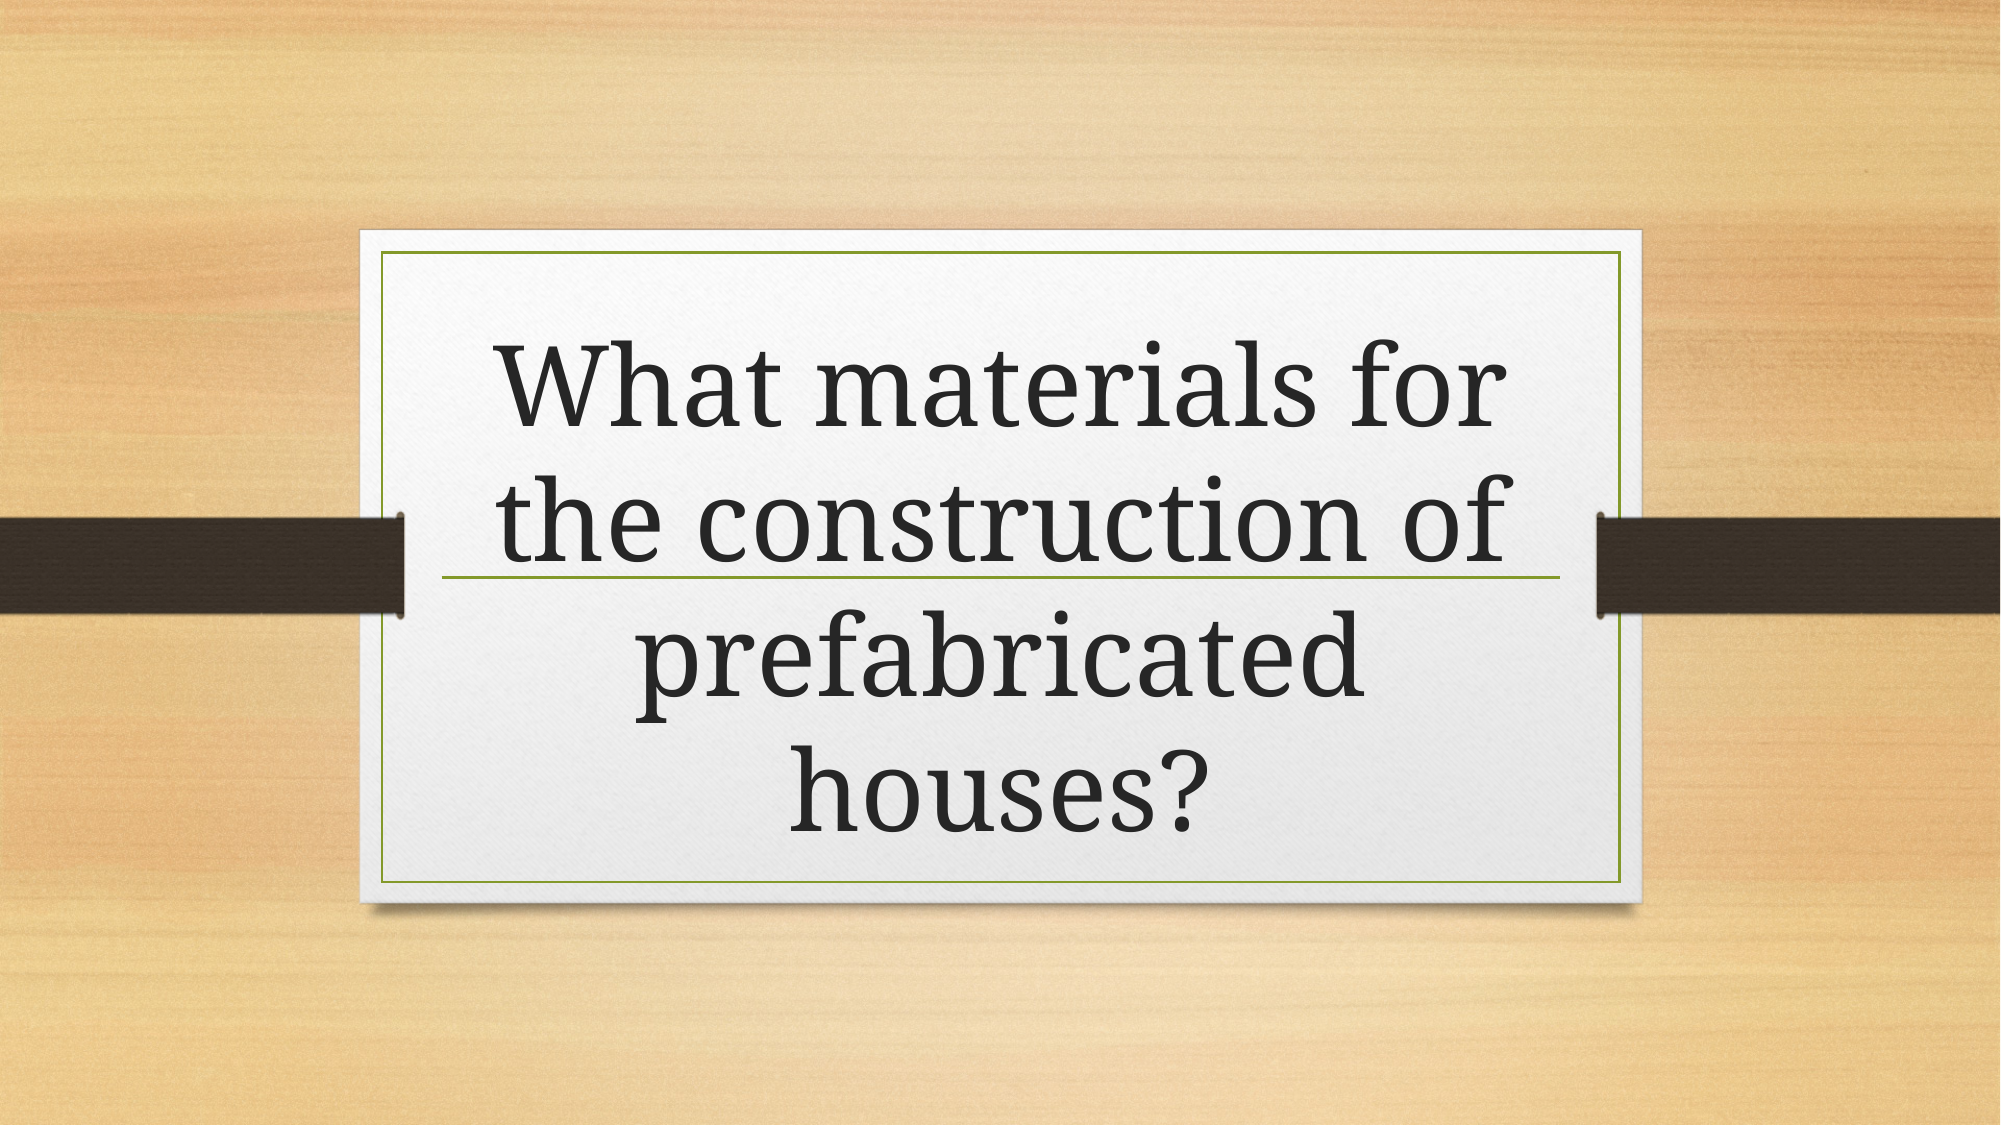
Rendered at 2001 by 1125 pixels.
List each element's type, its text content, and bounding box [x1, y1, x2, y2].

title What materials for the construction of prefabricated houses? [441, 306, 1560, 735]
